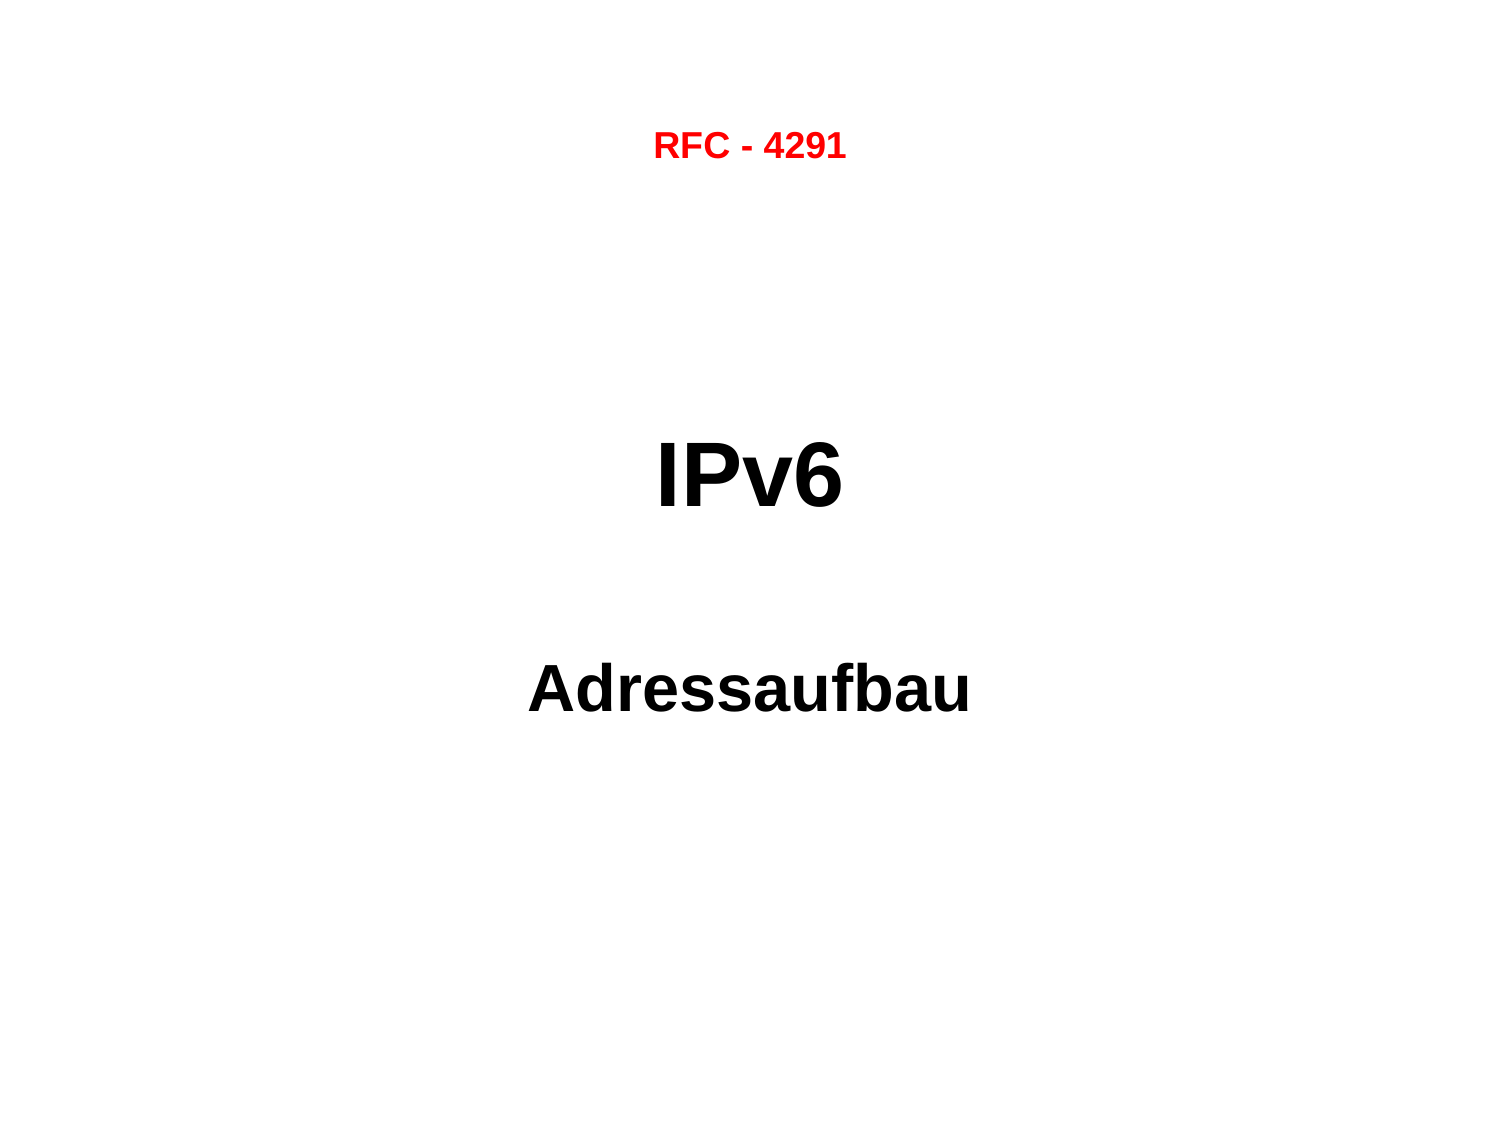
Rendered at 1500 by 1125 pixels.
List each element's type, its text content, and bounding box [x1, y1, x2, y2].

title IPv6 [112, 349, 1388, 591]
subtitle Adressaufbau [225, 637, 1276, 926]
text_box RFC - 4291 [549, 113, 951, 174]
